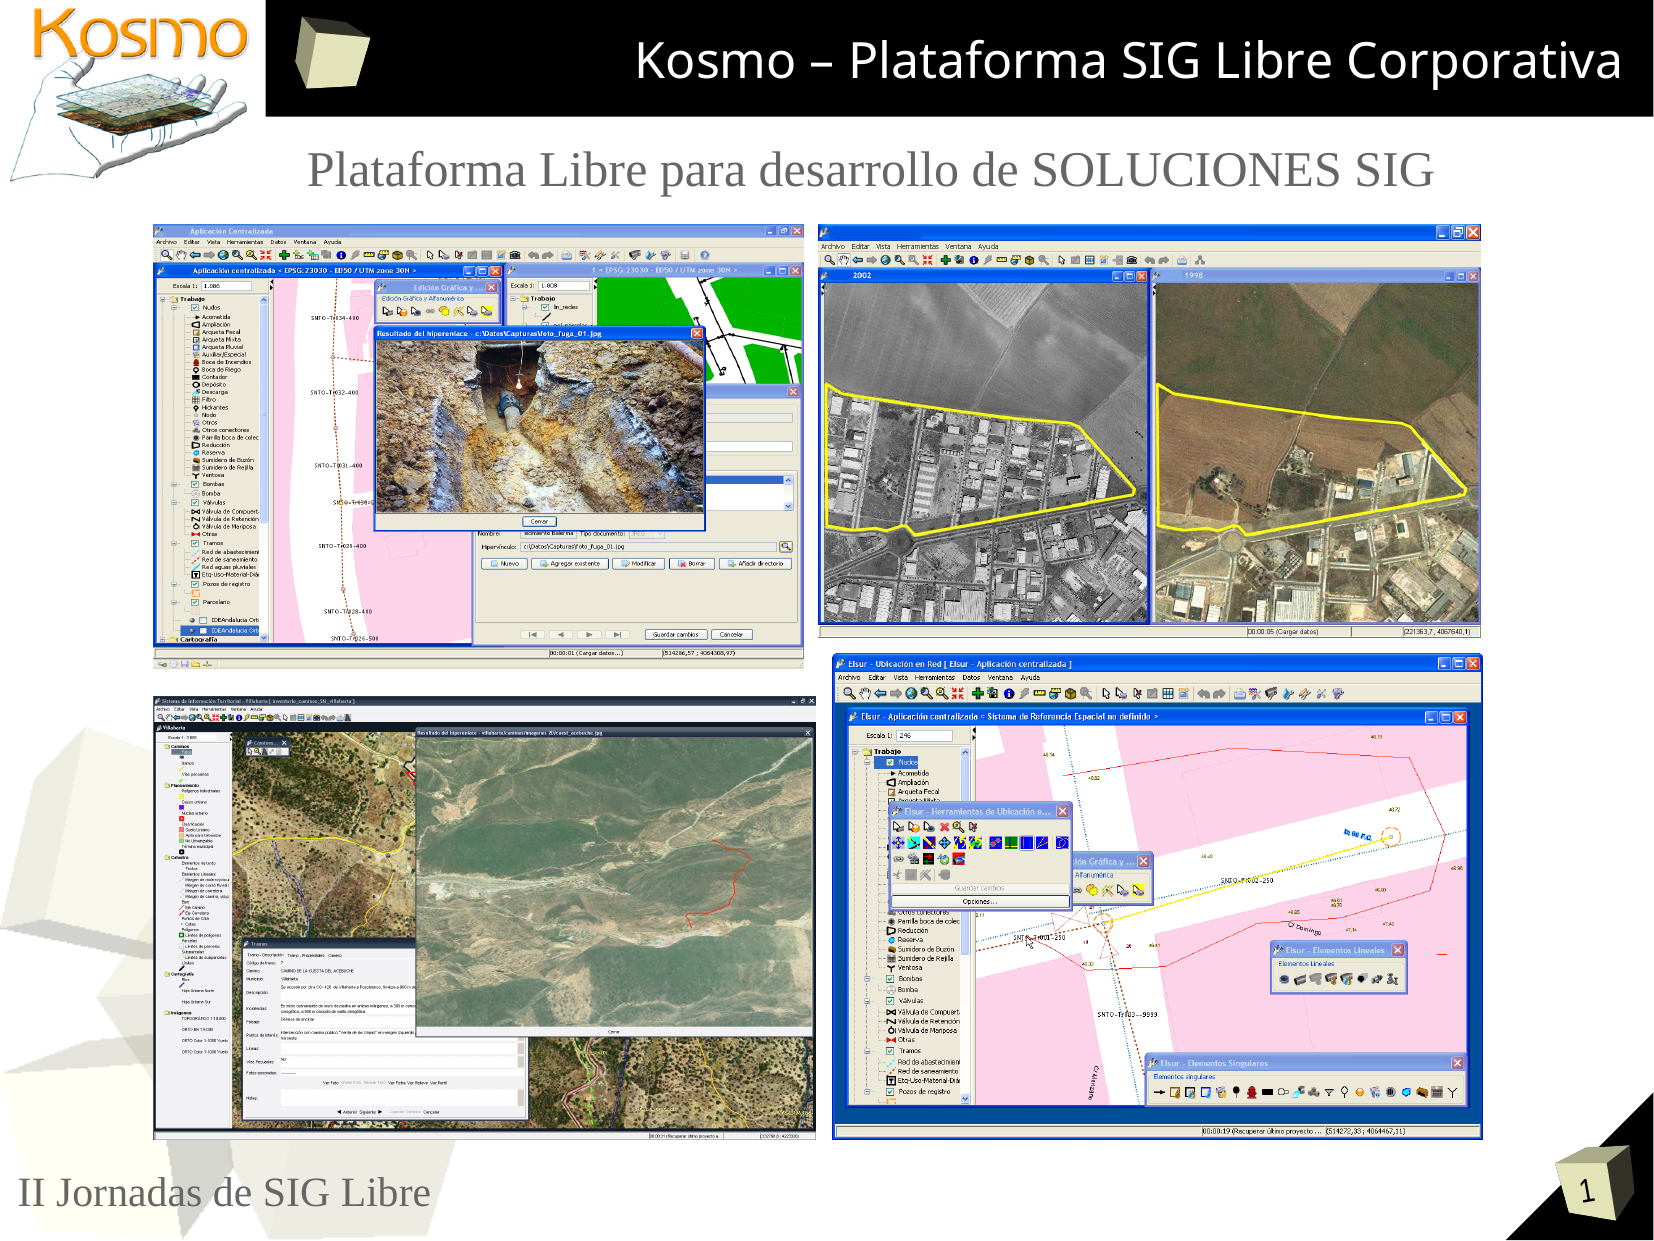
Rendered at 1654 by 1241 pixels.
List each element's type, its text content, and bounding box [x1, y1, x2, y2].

picture [153, 224, 804, 670]
picture [832, 653, 1483, 1140]
picture [5, 5, 252, 184]
title Kosmo – Plataforma SIG Libre Corporativa [413, 0, 1625, 119]
picture [0, 696, 816, 1241]
picture [818, 224, 1481, 638]
text_box Plataforma Libre para desarrollo de SOLUCIONES SIG [265, 141, 1477, 212]
